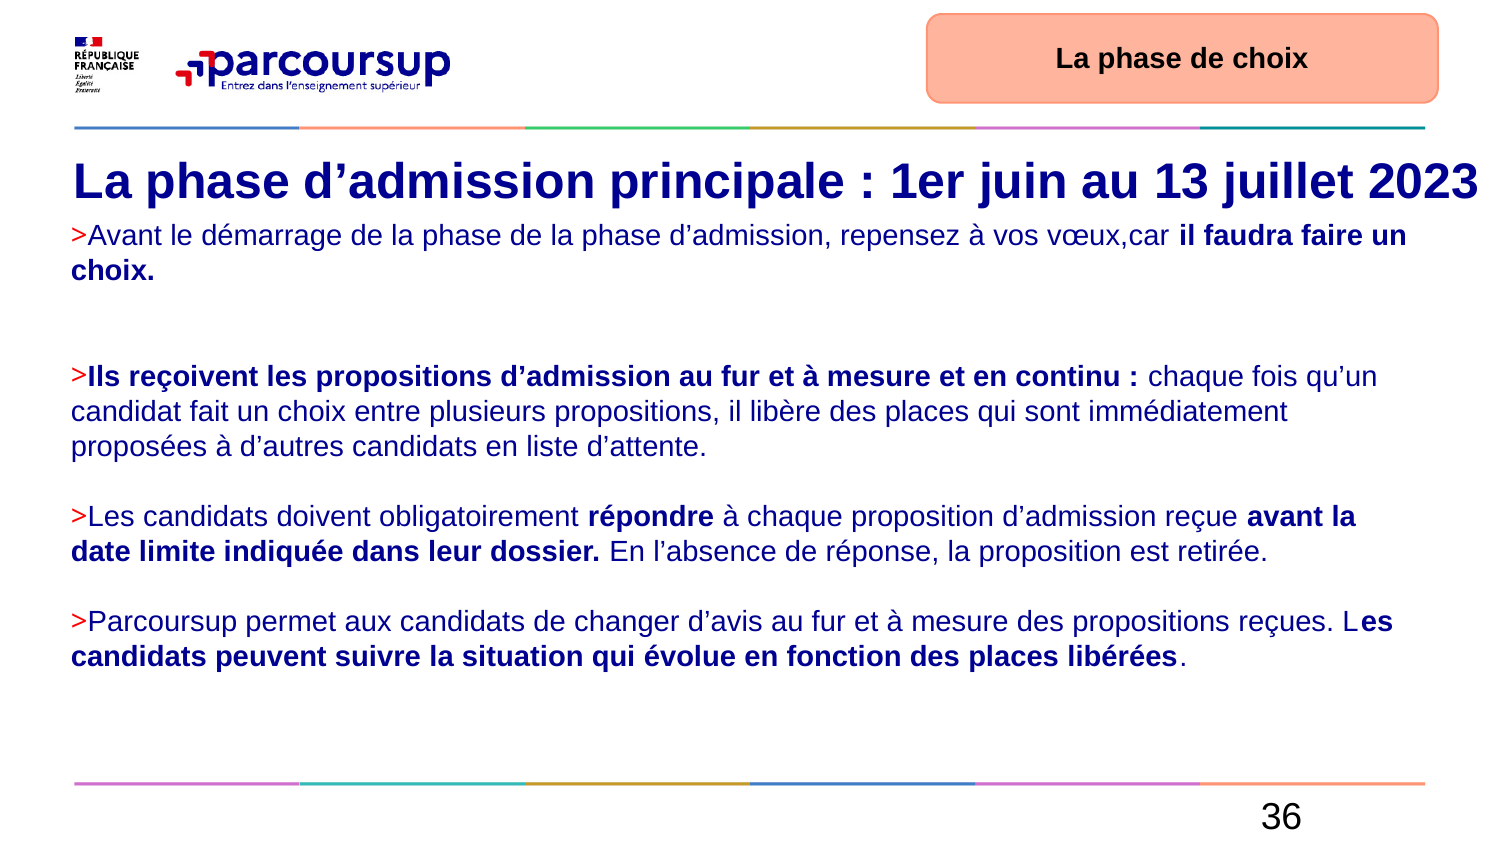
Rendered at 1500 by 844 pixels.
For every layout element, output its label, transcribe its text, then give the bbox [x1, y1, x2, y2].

text_box [1246, 784, 1438, 844]
title La phase d’admission principale : 1er juin au 13 juillet 2023 [59, 147, 1500, 221]
list Avant le démarrage de la phase de la phase d’admission, repensez à vos vœux,car il faudra faire un choix. Ils reçoivent les propositions d’admission au fur et à mesure et en continu : chaque fois qu’un candidat fait un choix entre plusieurs propositions, il libère des places qui sont immédiatement proposées à d’autres candidats en liste d’attente. Les candidats doivent obligatoirement répondre à chaque proposition d’admission reçue avant la date limite indiquée dans leur dossier. En l’absence de réponse, la proposition est retirée. Parcoursup permet aux candidats de changer d’avis au fur et à mesure des propositions reçues. Les candidats peuvent suivre la situation qui évolue en fonction des places libérées. [56, 209, 1438, 761]
text_box La phase de choix [926, 14, 1438, 103]
